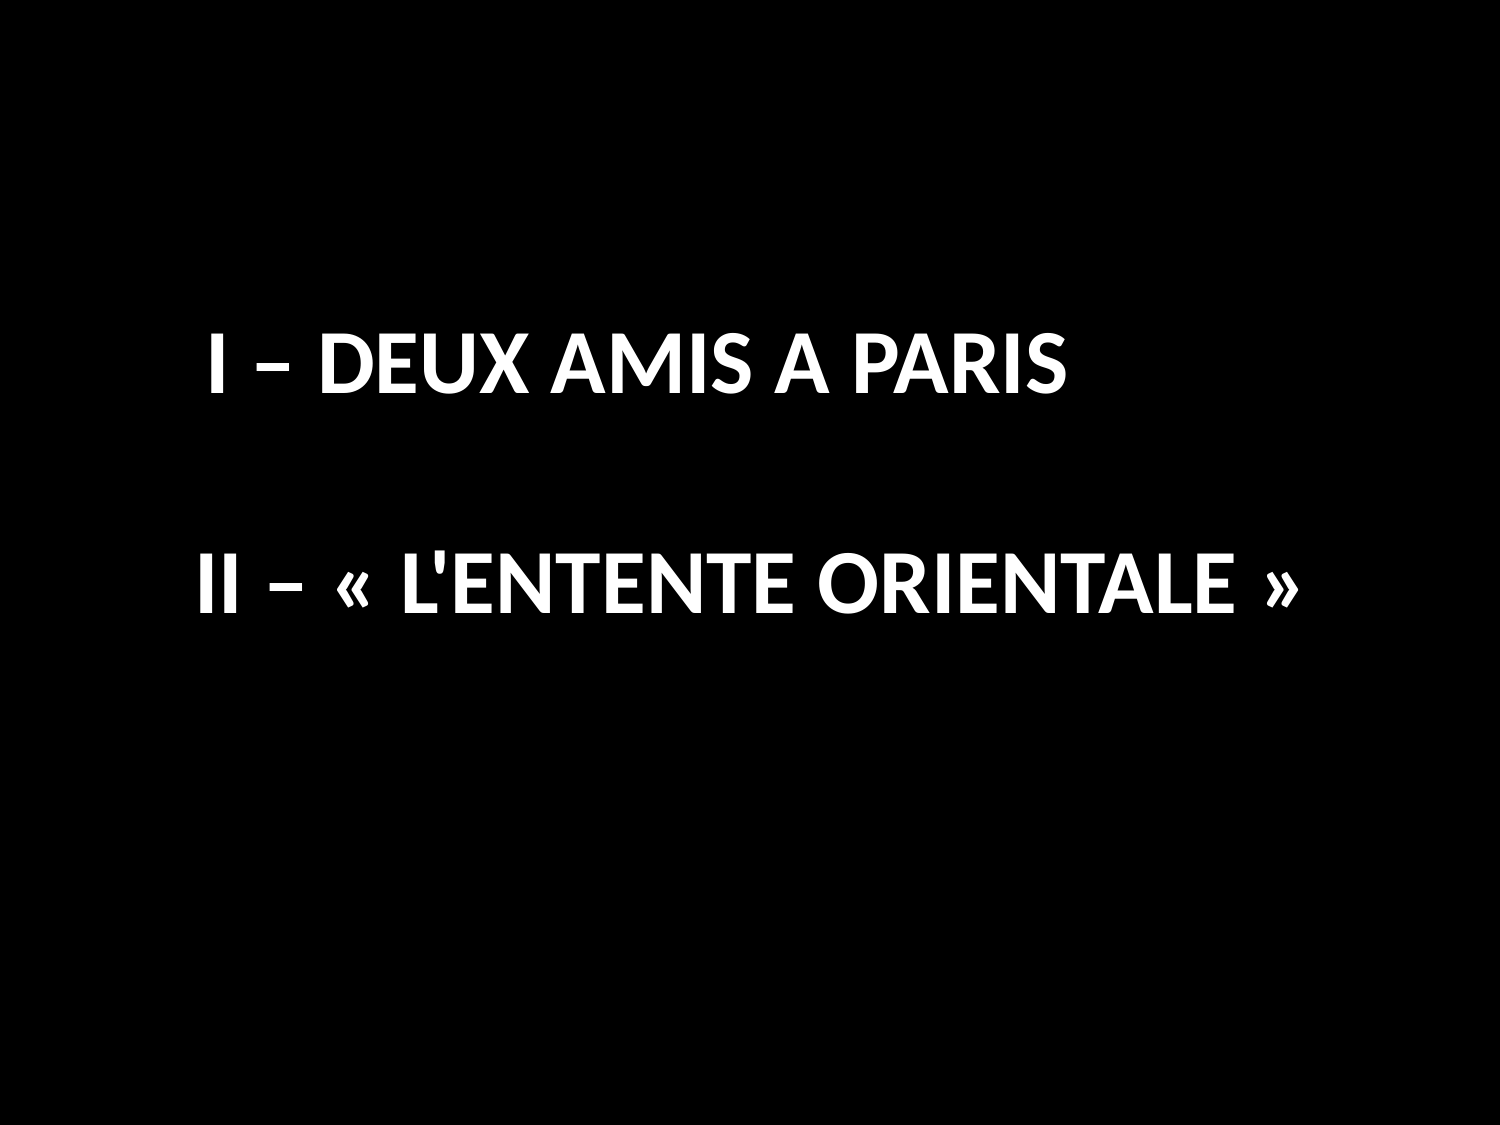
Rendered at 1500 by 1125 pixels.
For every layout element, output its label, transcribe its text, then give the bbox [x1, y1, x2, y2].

title I – DEUX AMIS A PARIS II – « L'ENTENTE ORIENTALE » VOIE ? [76, 397, 1427, 976]
